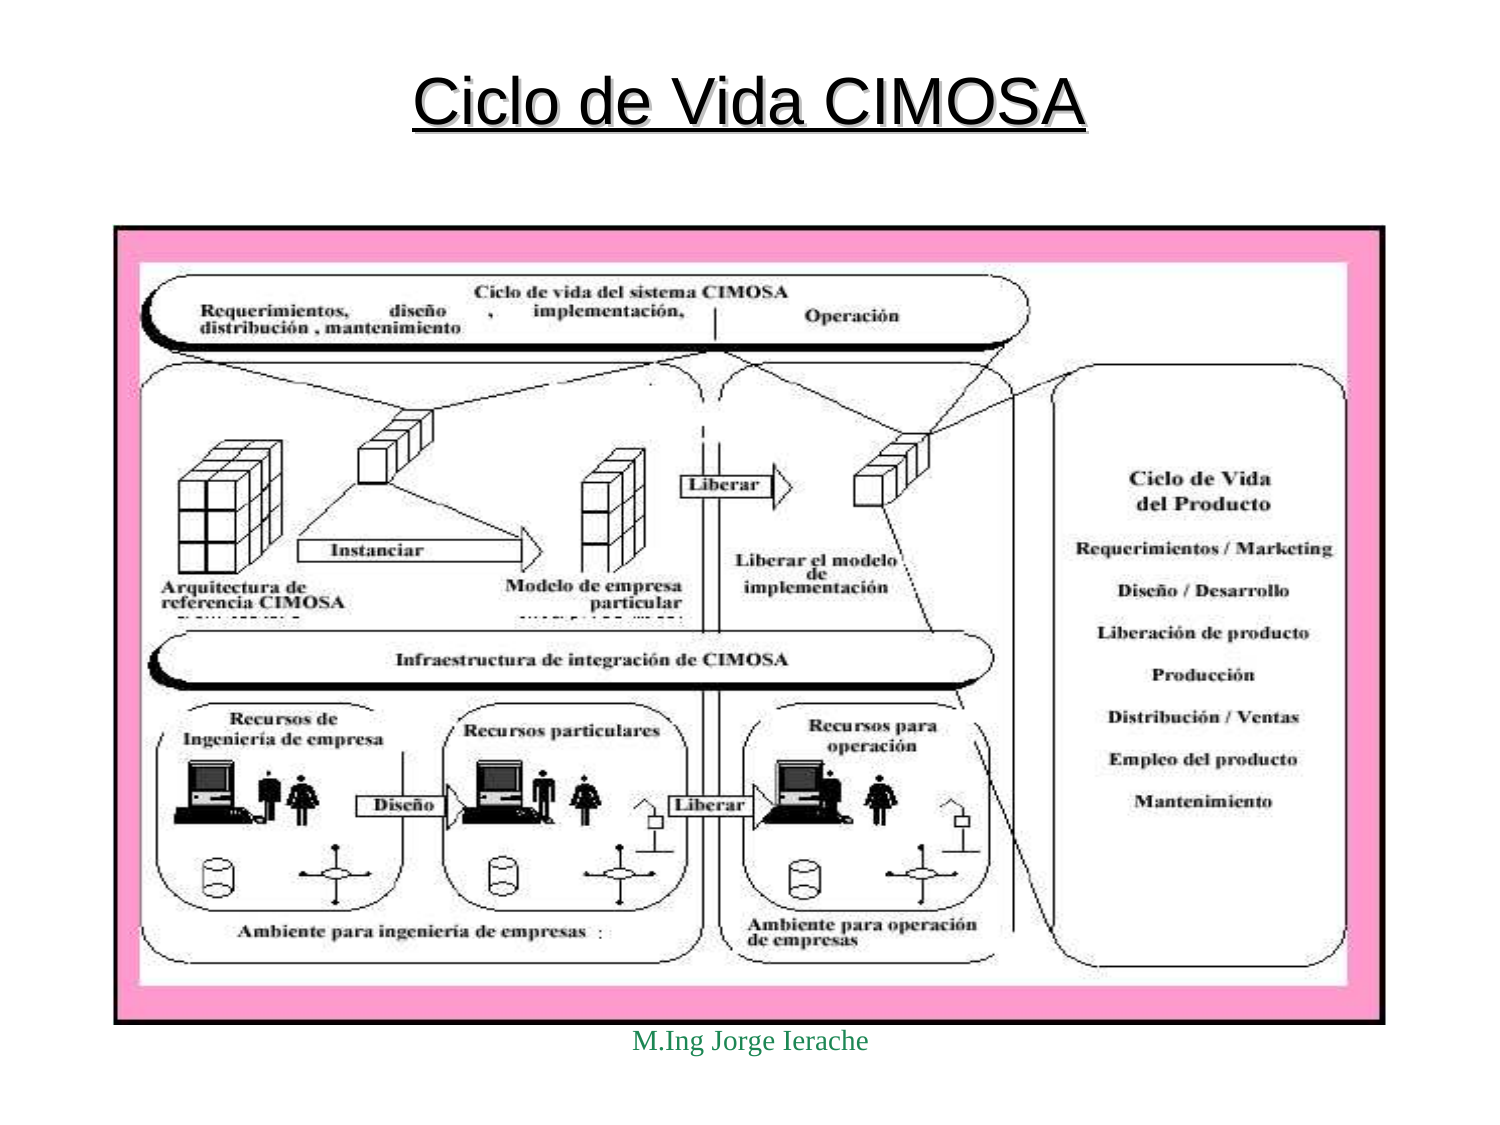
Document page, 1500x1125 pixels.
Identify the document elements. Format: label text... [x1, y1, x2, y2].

picture [112, 224, 1388, 1026]
title Ciclo de Vida CIMOSA [74, 44, 1425, 158]
